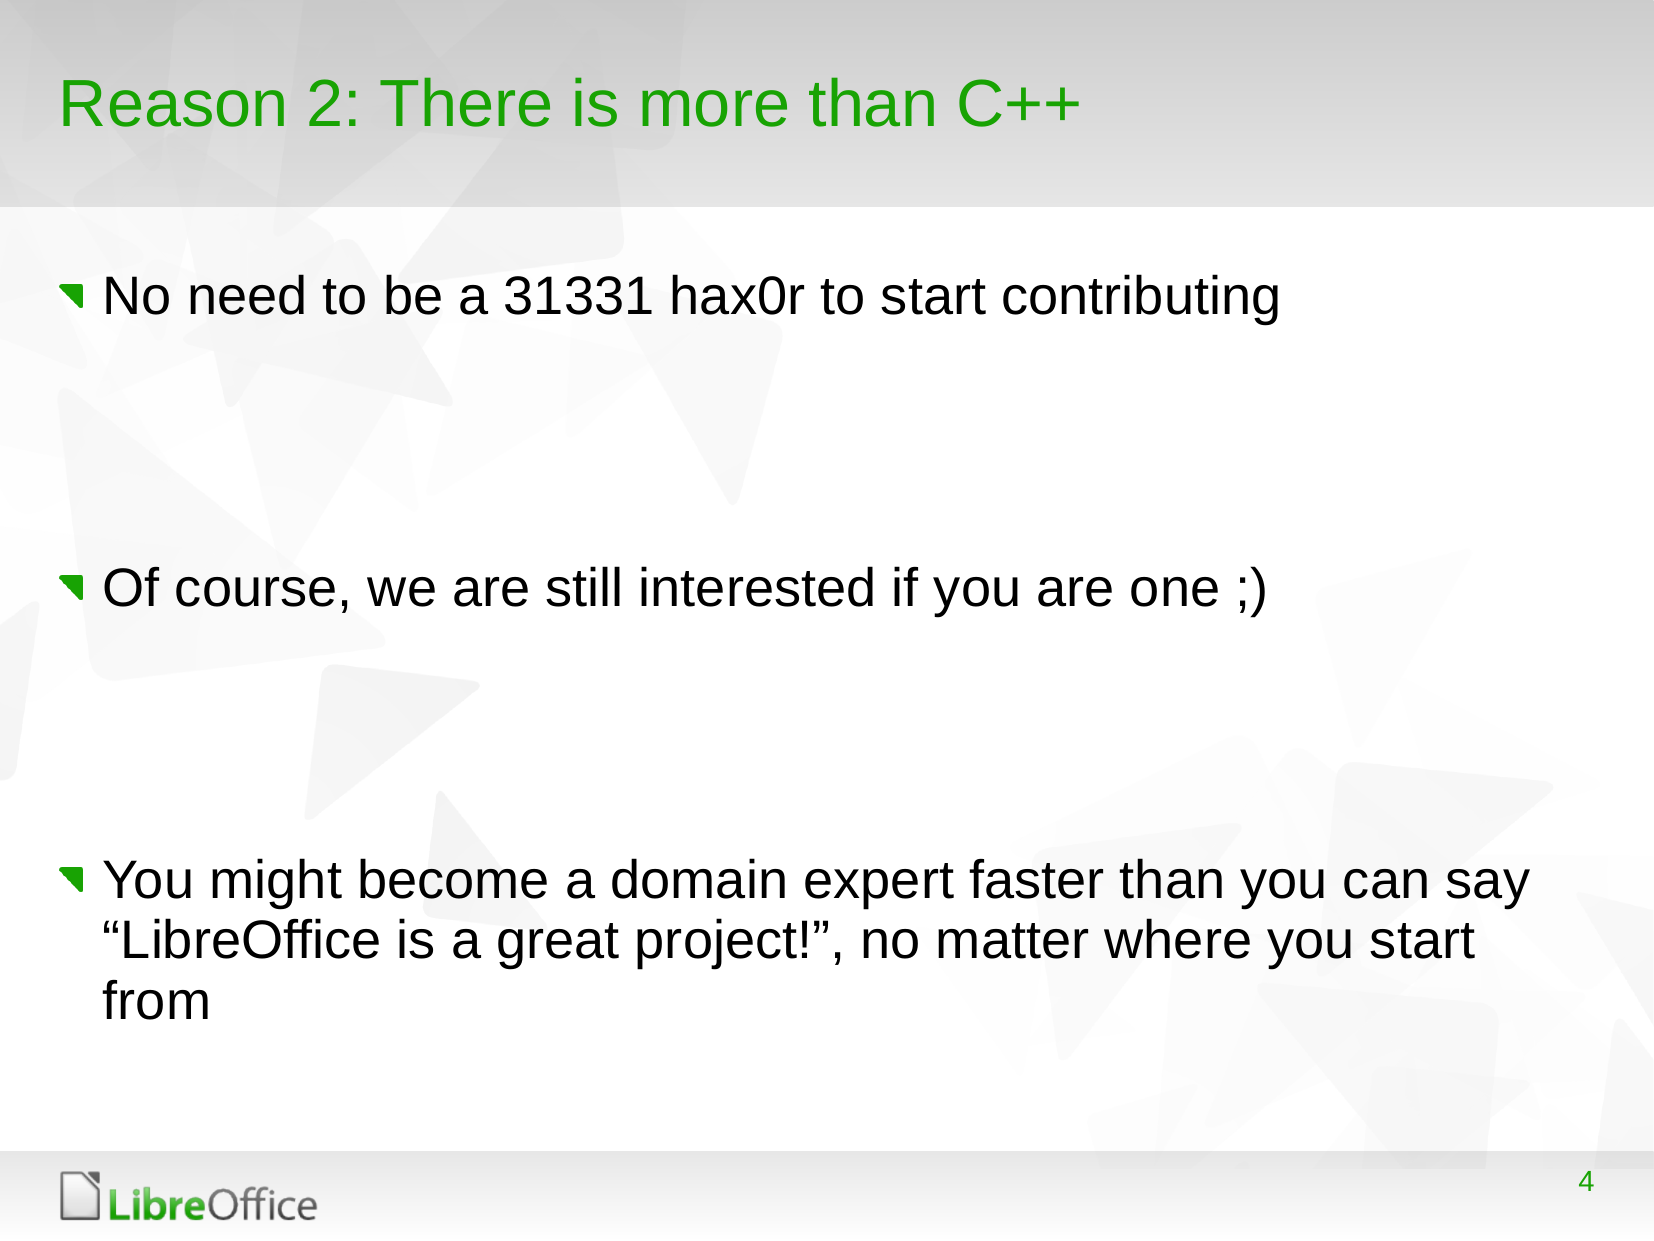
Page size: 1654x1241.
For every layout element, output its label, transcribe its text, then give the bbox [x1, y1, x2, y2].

picture [41, 1152, 337, 1240]
list No need to be a 31331 hax0r to start contributing Of course, we are still interested if you are one ;) You might become a domain expert faster than you can say “LibreOffice is a great project!”, no matter where you start from [59, 265, 1595, 1085]
picture [915, 548, 1654, 1169]
picture [0, 0, 783, 931]
title Reason 2: There is more than C++ [59, 29, 1595, 178]
